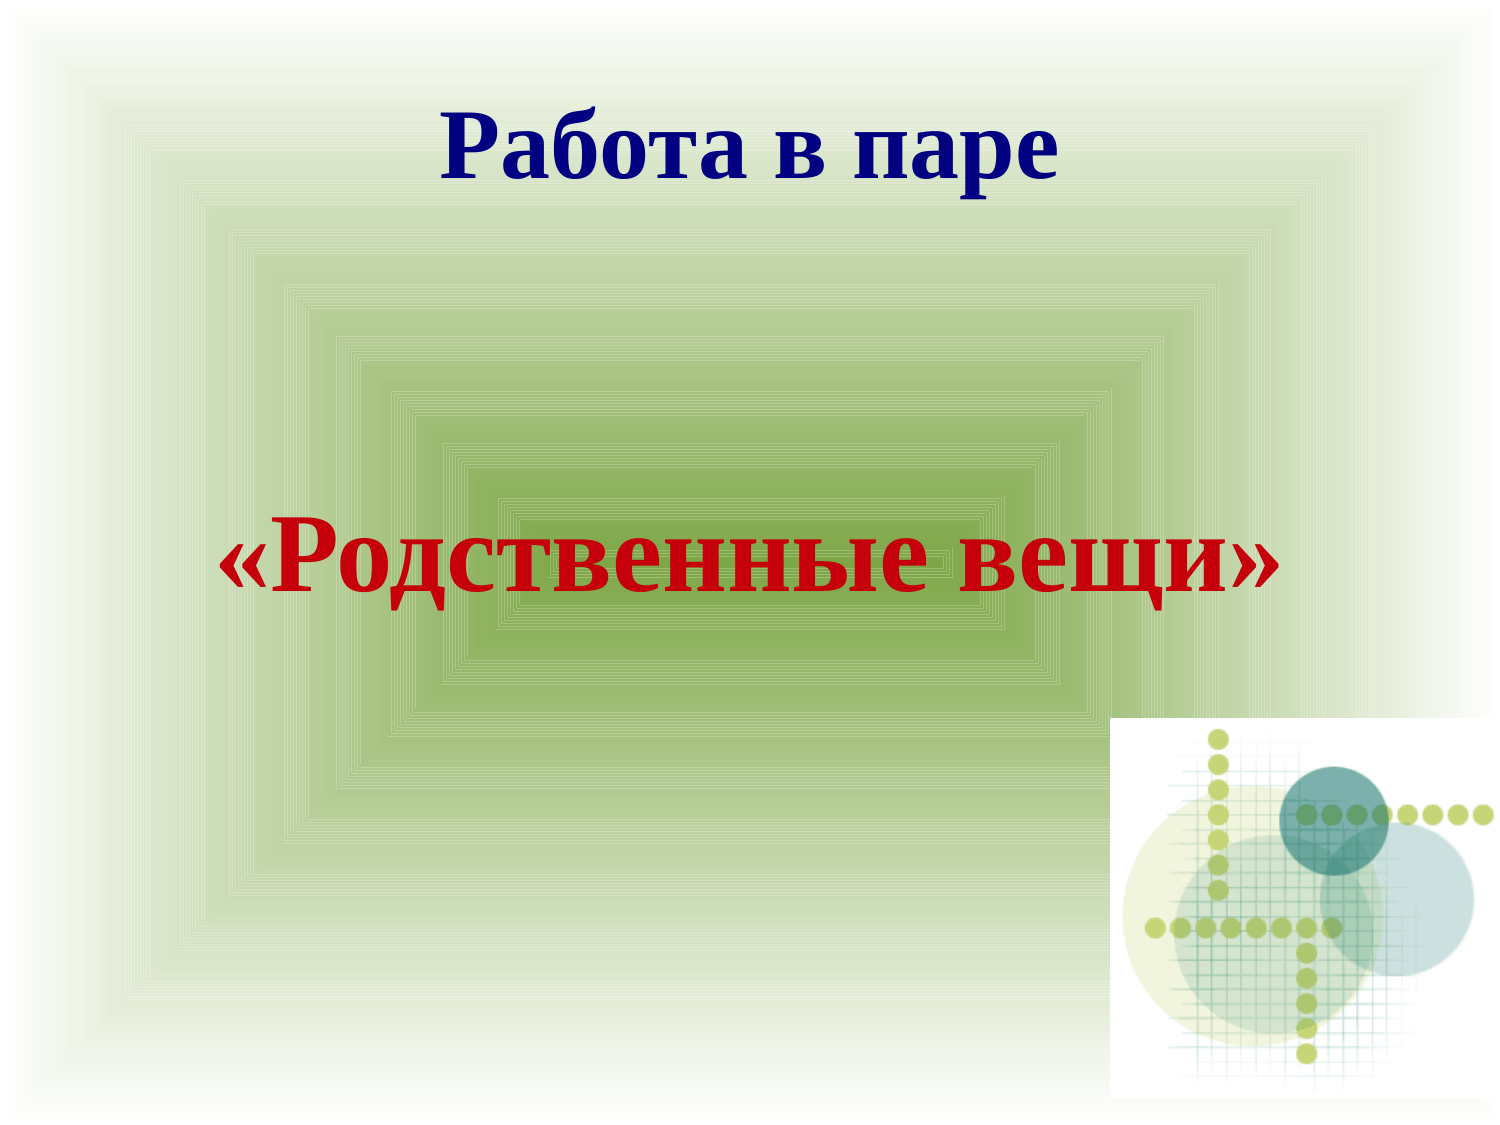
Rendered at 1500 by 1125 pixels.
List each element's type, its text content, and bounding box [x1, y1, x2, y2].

text_box «Родственные вещи» [75, 206, 1425, 886]
text_box Работа в паре [75, 52, 1425, 206]
